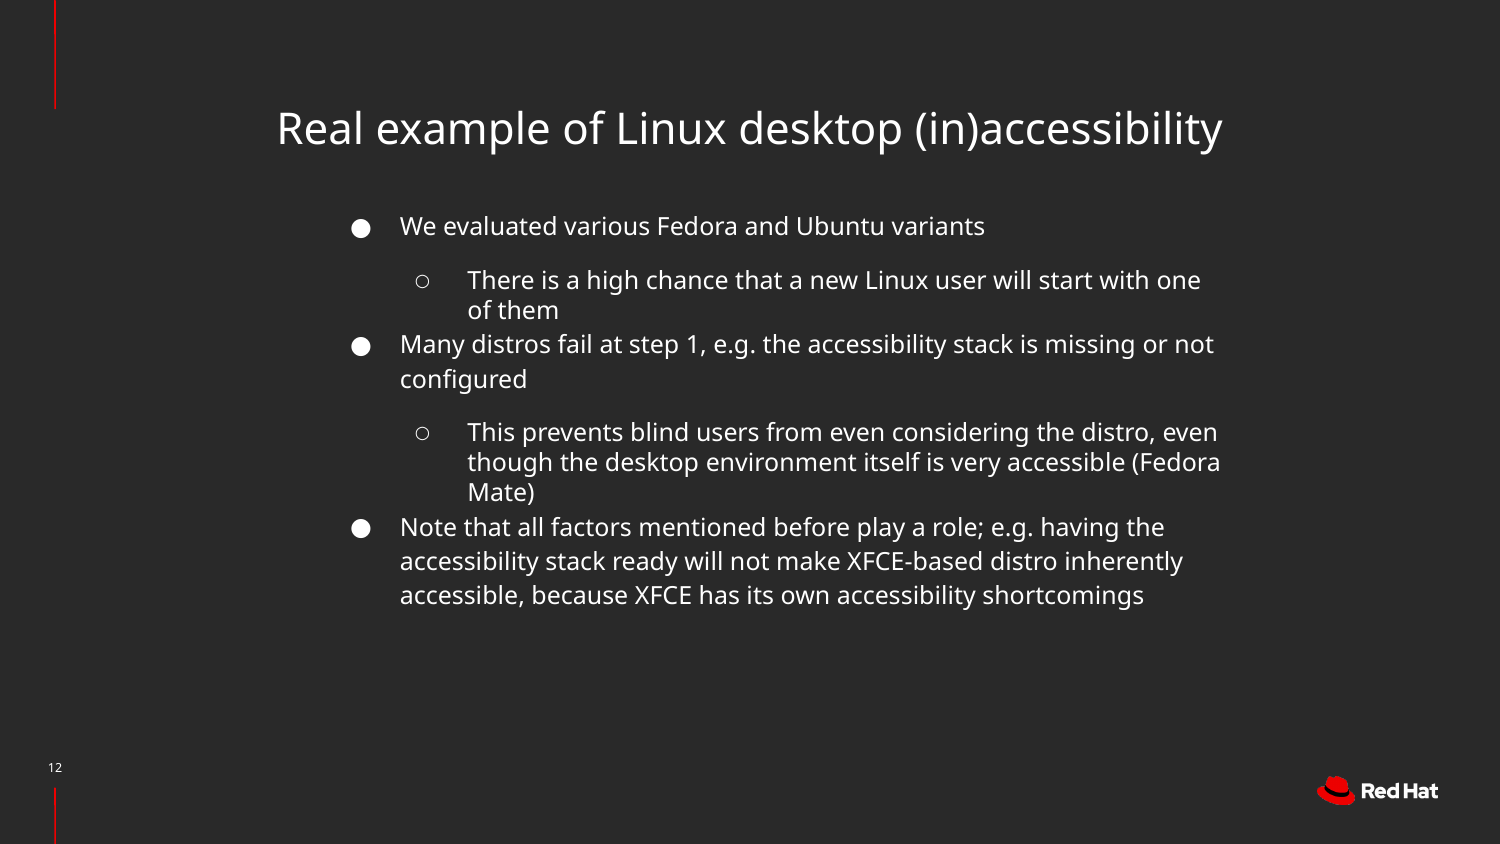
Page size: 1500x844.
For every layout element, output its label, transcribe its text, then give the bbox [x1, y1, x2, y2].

list We evaluated various Fedora and Ubuntu variants There is a high chance that a new Linux user will start with one of them Many distros fail at step 1, e.g. the accessibility stack is missing or not configured This prevents blind users from even considering the distro, even though the desktop environment itself is very accessible (Fedora Mate) Note that all factors mentioned before play a role; e.g. having the accessibility stack ready will not make XFCE-based distro inherently accessible, because XFCE has its own accessibility shortcomings [324, 206, 1225, 681]
slide_number <číslo> [10, 759, 101, 777]
picture [1317, 776, 1438, 805]
title Real example of Linux desktop (in)accessibility [108, 85, 1392, 154]
